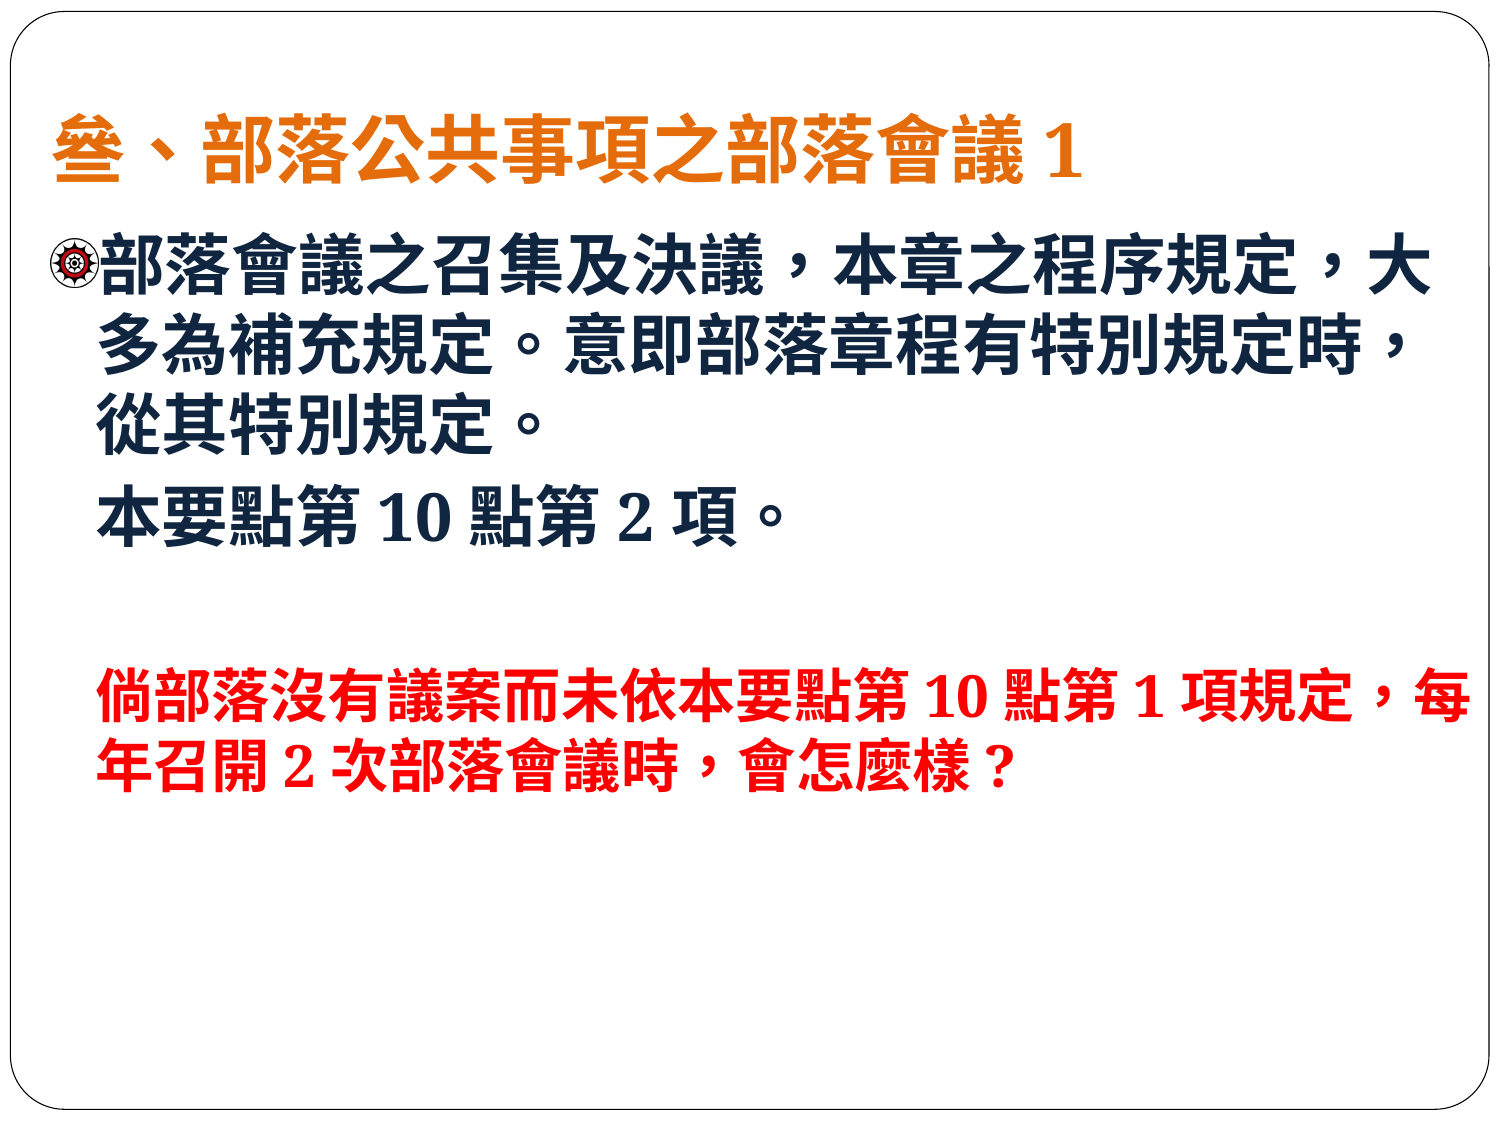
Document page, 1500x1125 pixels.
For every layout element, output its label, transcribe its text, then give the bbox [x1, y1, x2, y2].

picture [50, 238, 99, 288]
text_box 部落會議之召集及決議，本章之程序規定，大多為補充規定。意即部落章程有特別規定時，從其特別規定。 本要點第10點第2項。 倘部落沒有議案而未依本要點第10點第1項規定，每年召開2次部落會議時，會怎麼樣? [42, 207, 1500, 1035]
text_box 叄、部落公共事項之部落會議1 [42, 66, 1471, 207]
